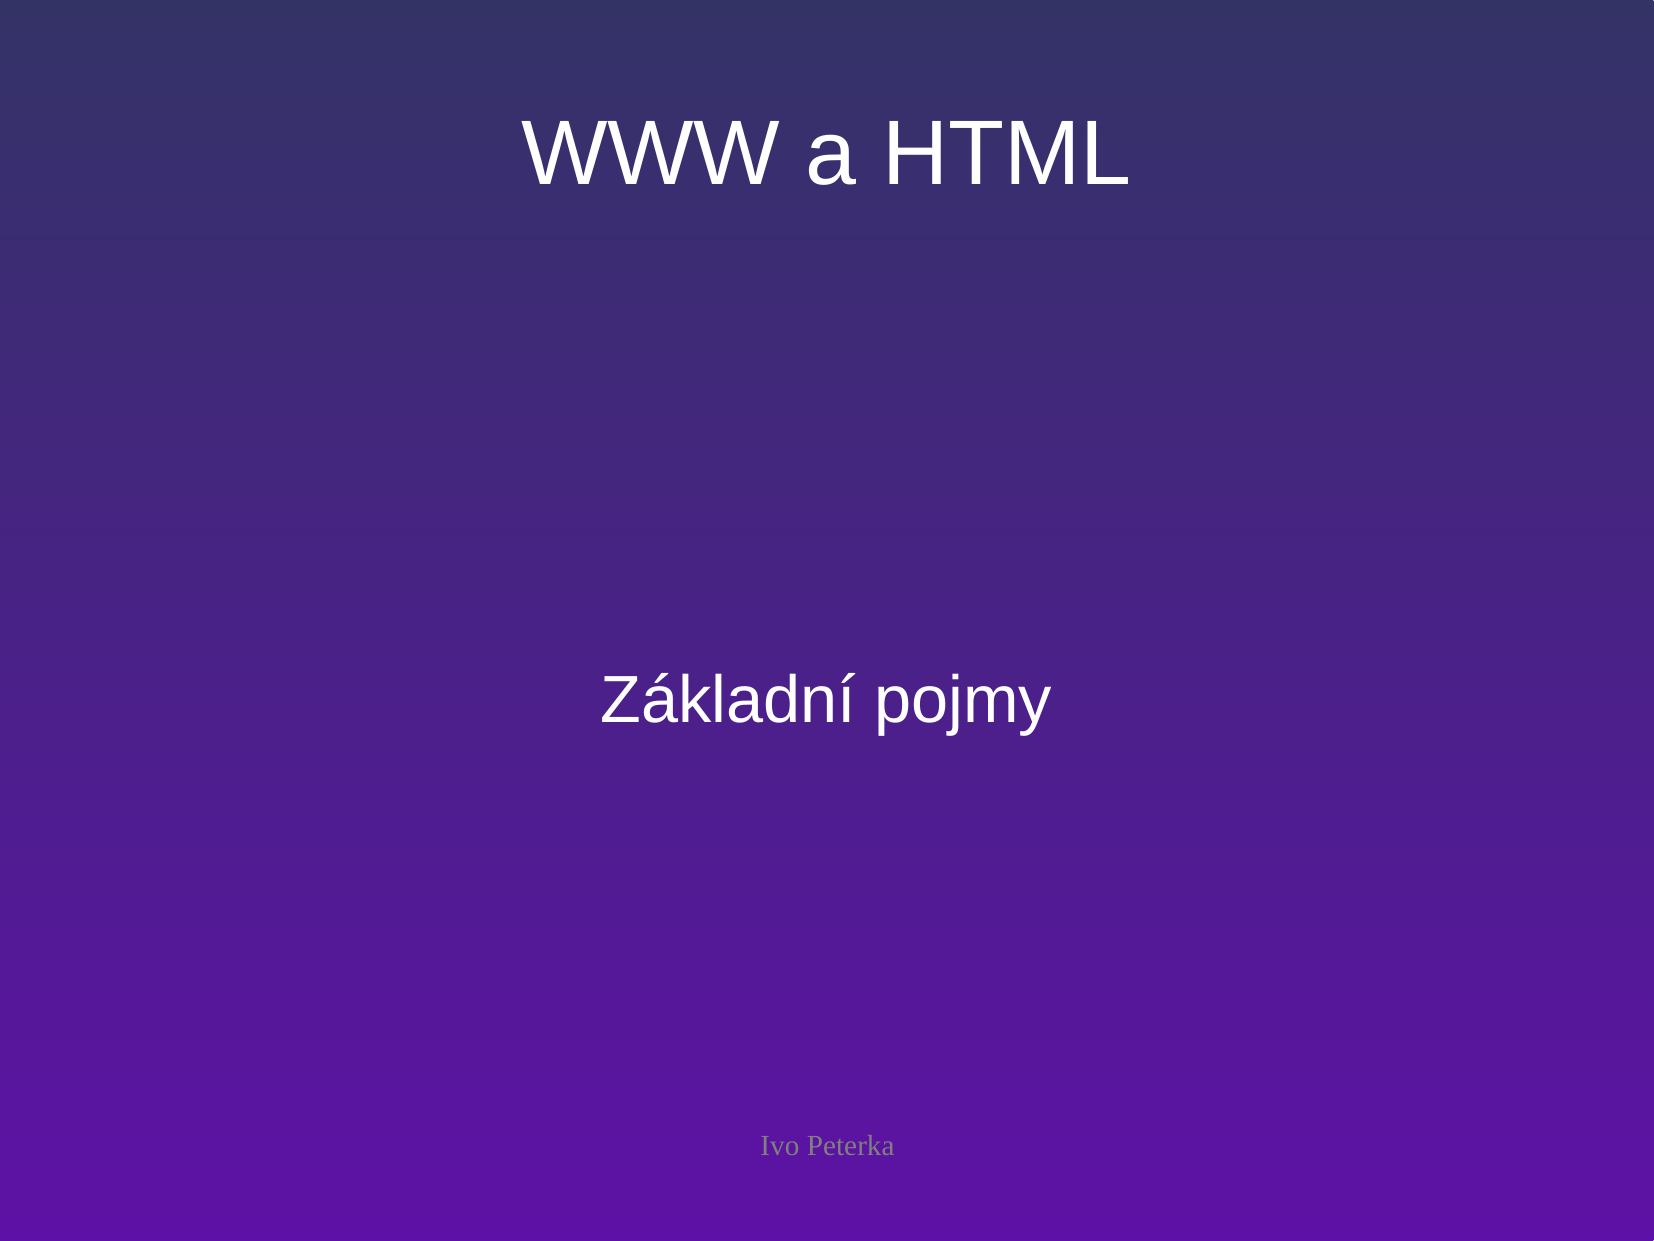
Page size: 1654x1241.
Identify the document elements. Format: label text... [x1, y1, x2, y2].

text_box Základní pojmy [82, 290, 1571, 1109]
title WWW a HTML [82, 49, 1571, 290]
